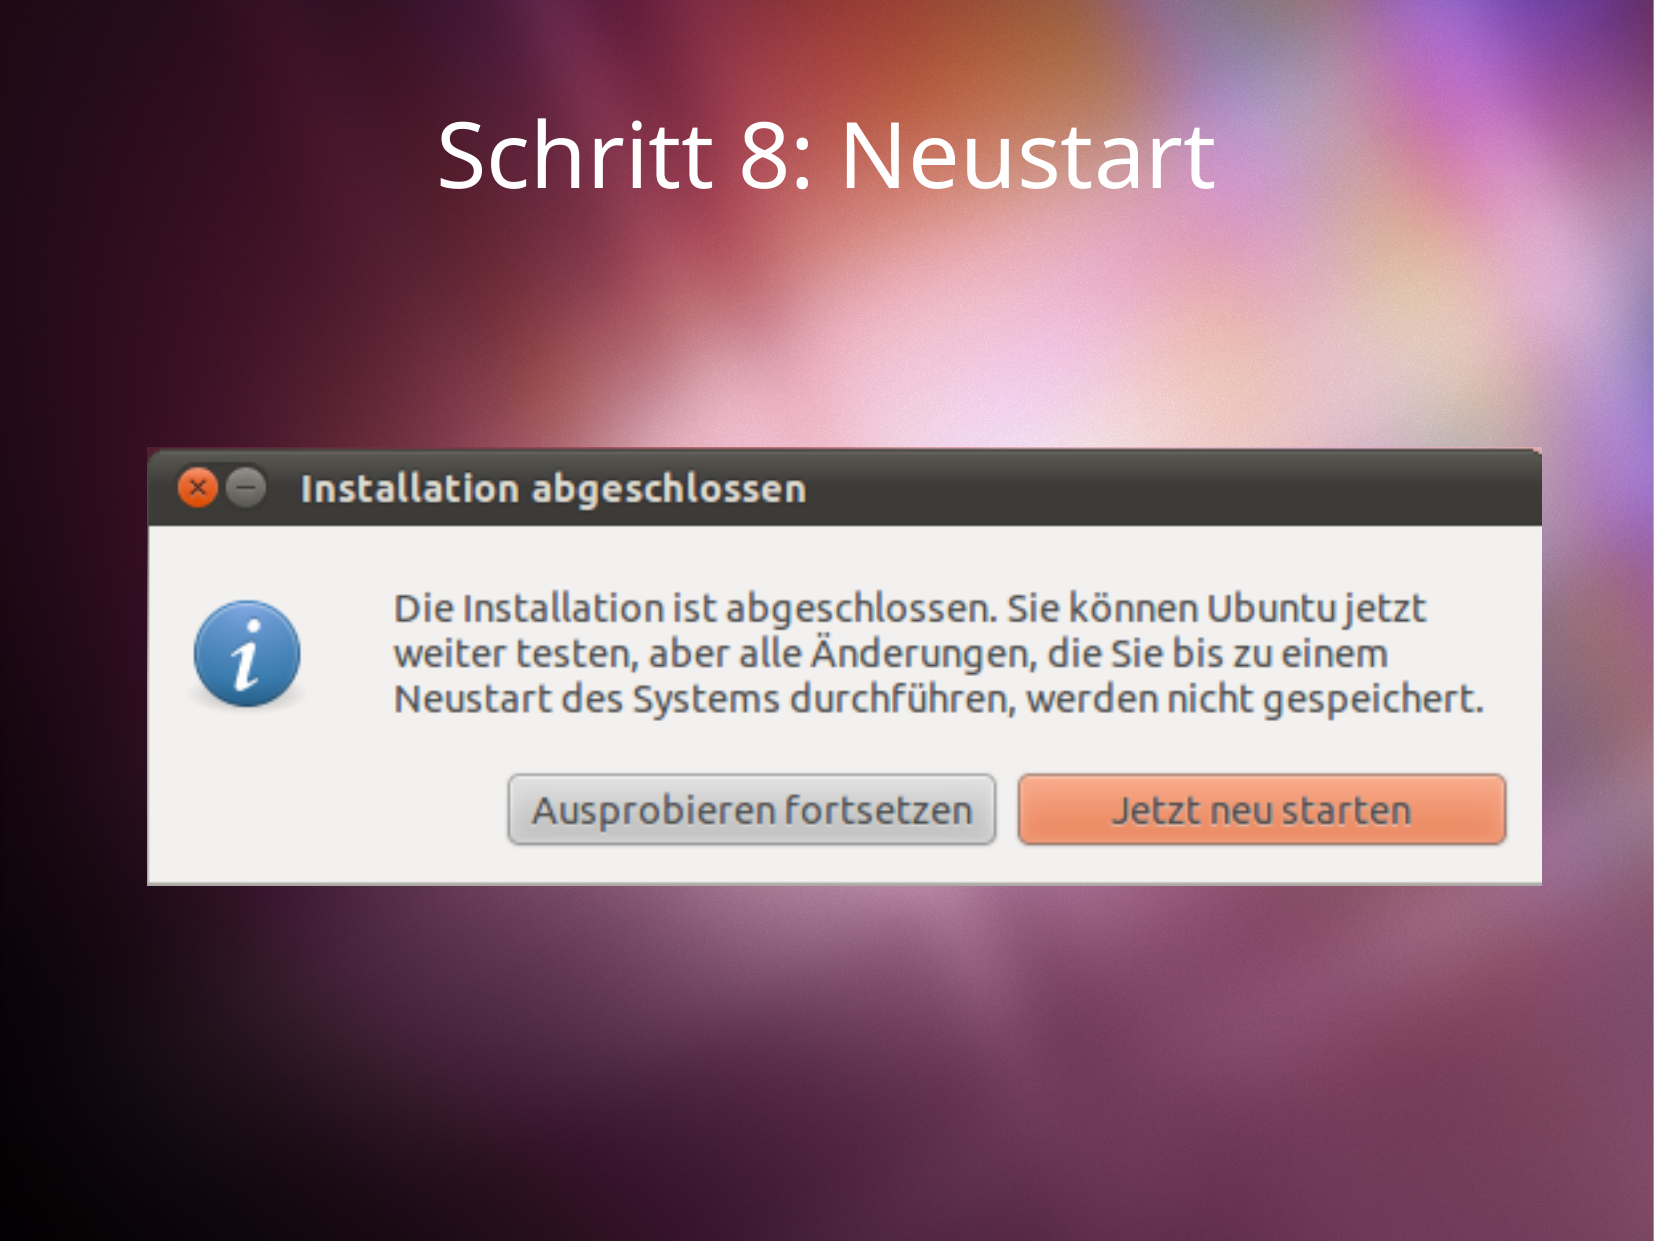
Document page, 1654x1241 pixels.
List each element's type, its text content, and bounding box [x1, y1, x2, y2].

picture [0, 0, 1654, 1241]
title Schritt 8: Neustart [82, 49, 1571, 257]
